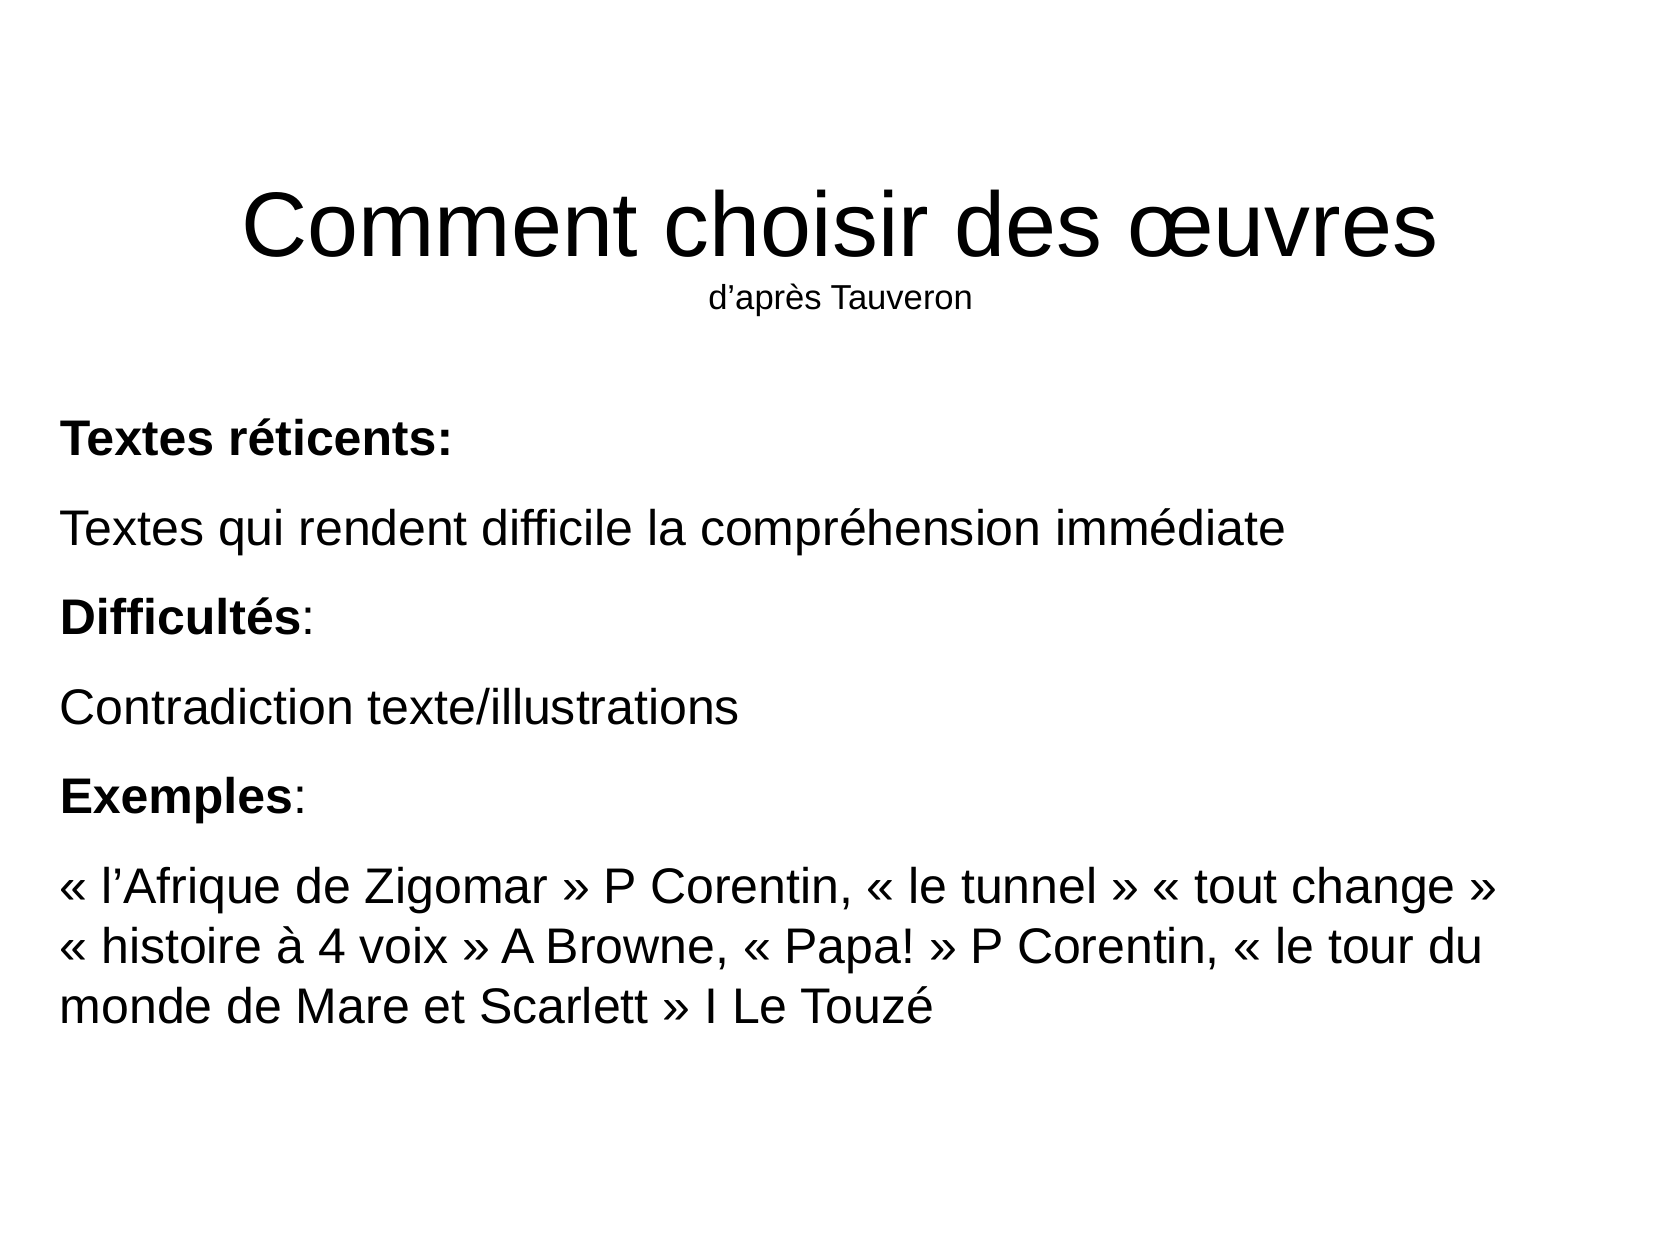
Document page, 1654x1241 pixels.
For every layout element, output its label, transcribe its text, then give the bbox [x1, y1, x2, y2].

list Textes réticents: Textes qui rendent difficile la compréhension immédiate Difficultés: Contradiction texte/illustrations Exemples: « l’Afrique de Zigomar » P Corentin, « le tunnel » « tout change » « histoire à 4 voix » A Browne, « Papa! » P Corentin, « le tour du monde de Mare et Scarlett » I Le Touzé [59, 405, 1584, 1178]
title Comment choisir des œuvres d’après Tauveron [151, 165, 1530, 298]
